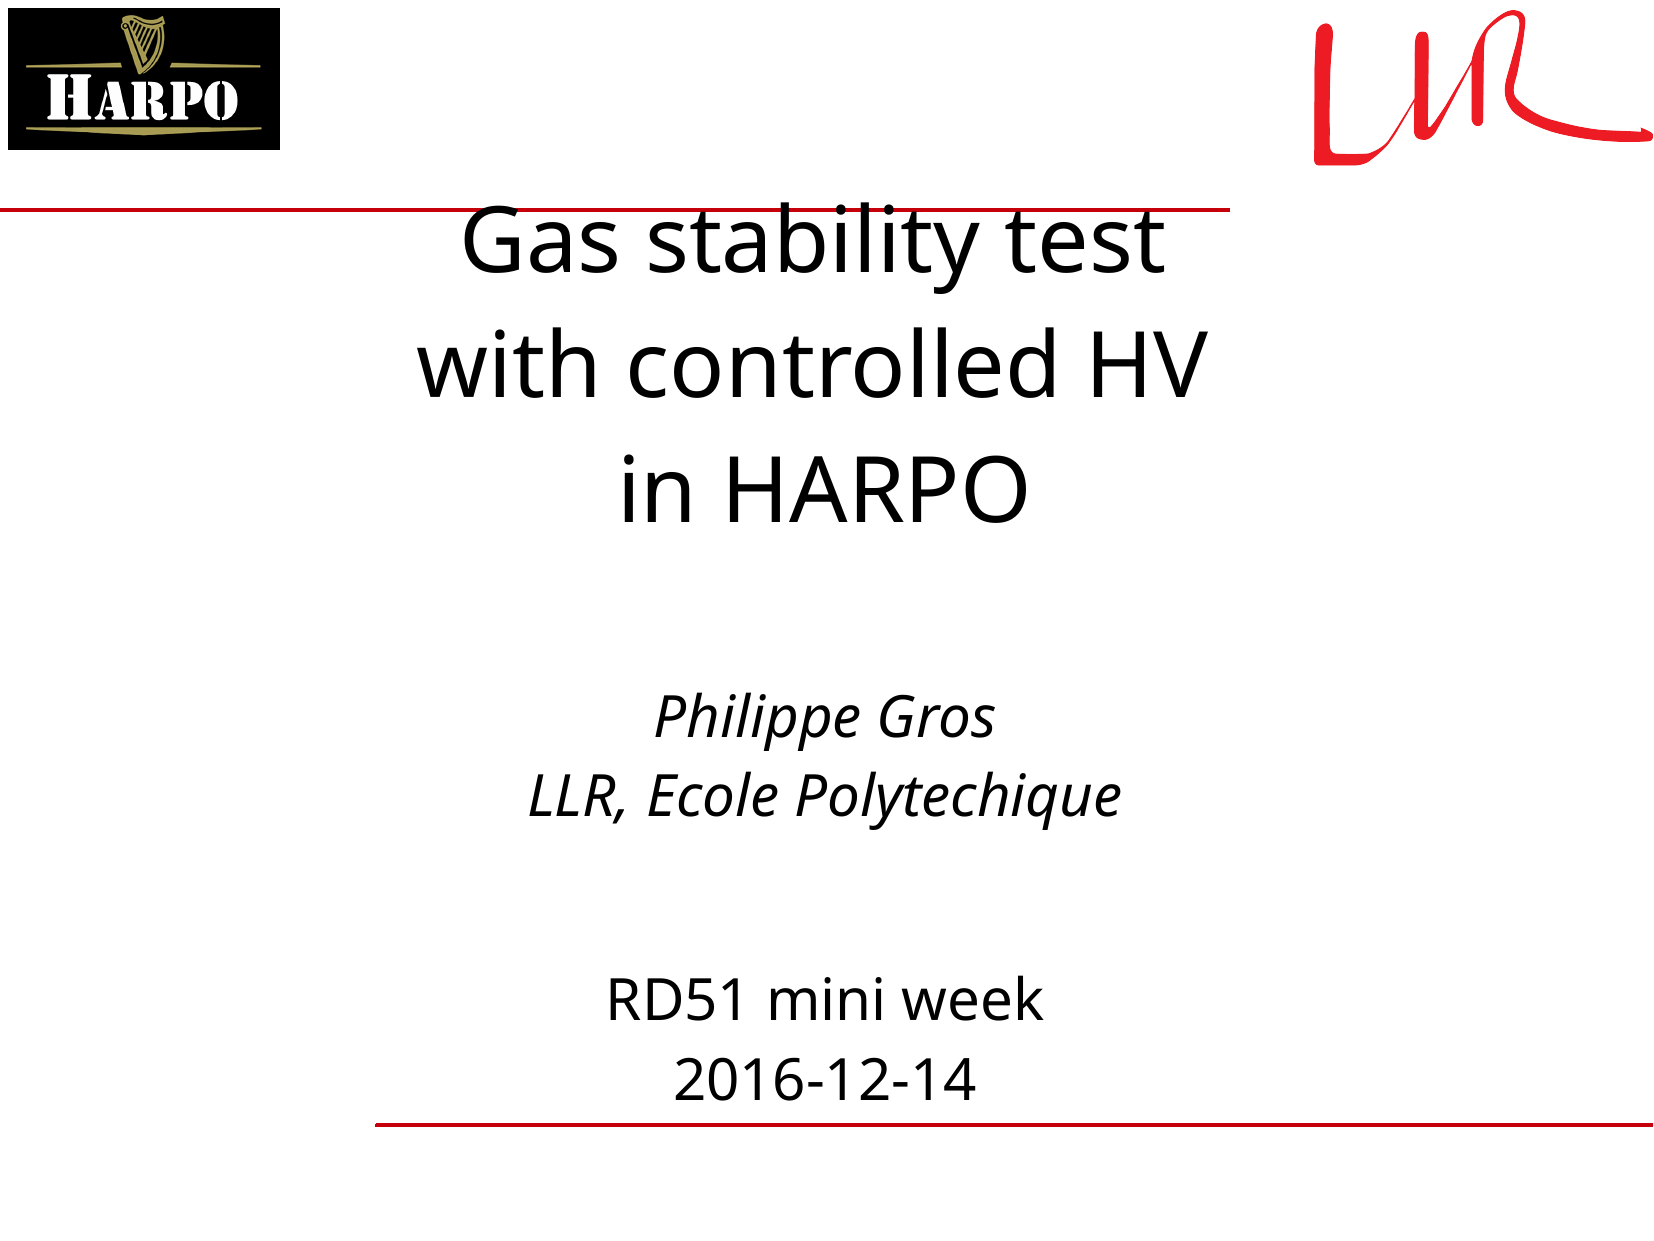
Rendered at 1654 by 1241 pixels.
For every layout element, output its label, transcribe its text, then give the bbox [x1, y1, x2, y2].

picture [8, 8, 280, 150]
picture [1314, 10, 1653, 166]
title Gas stability test with controlled HV in HARPO Philippe Gros LLR, Ecole Polytechique RD51 mini week 2016-12-14 [60, 229, 1591, 1063]
